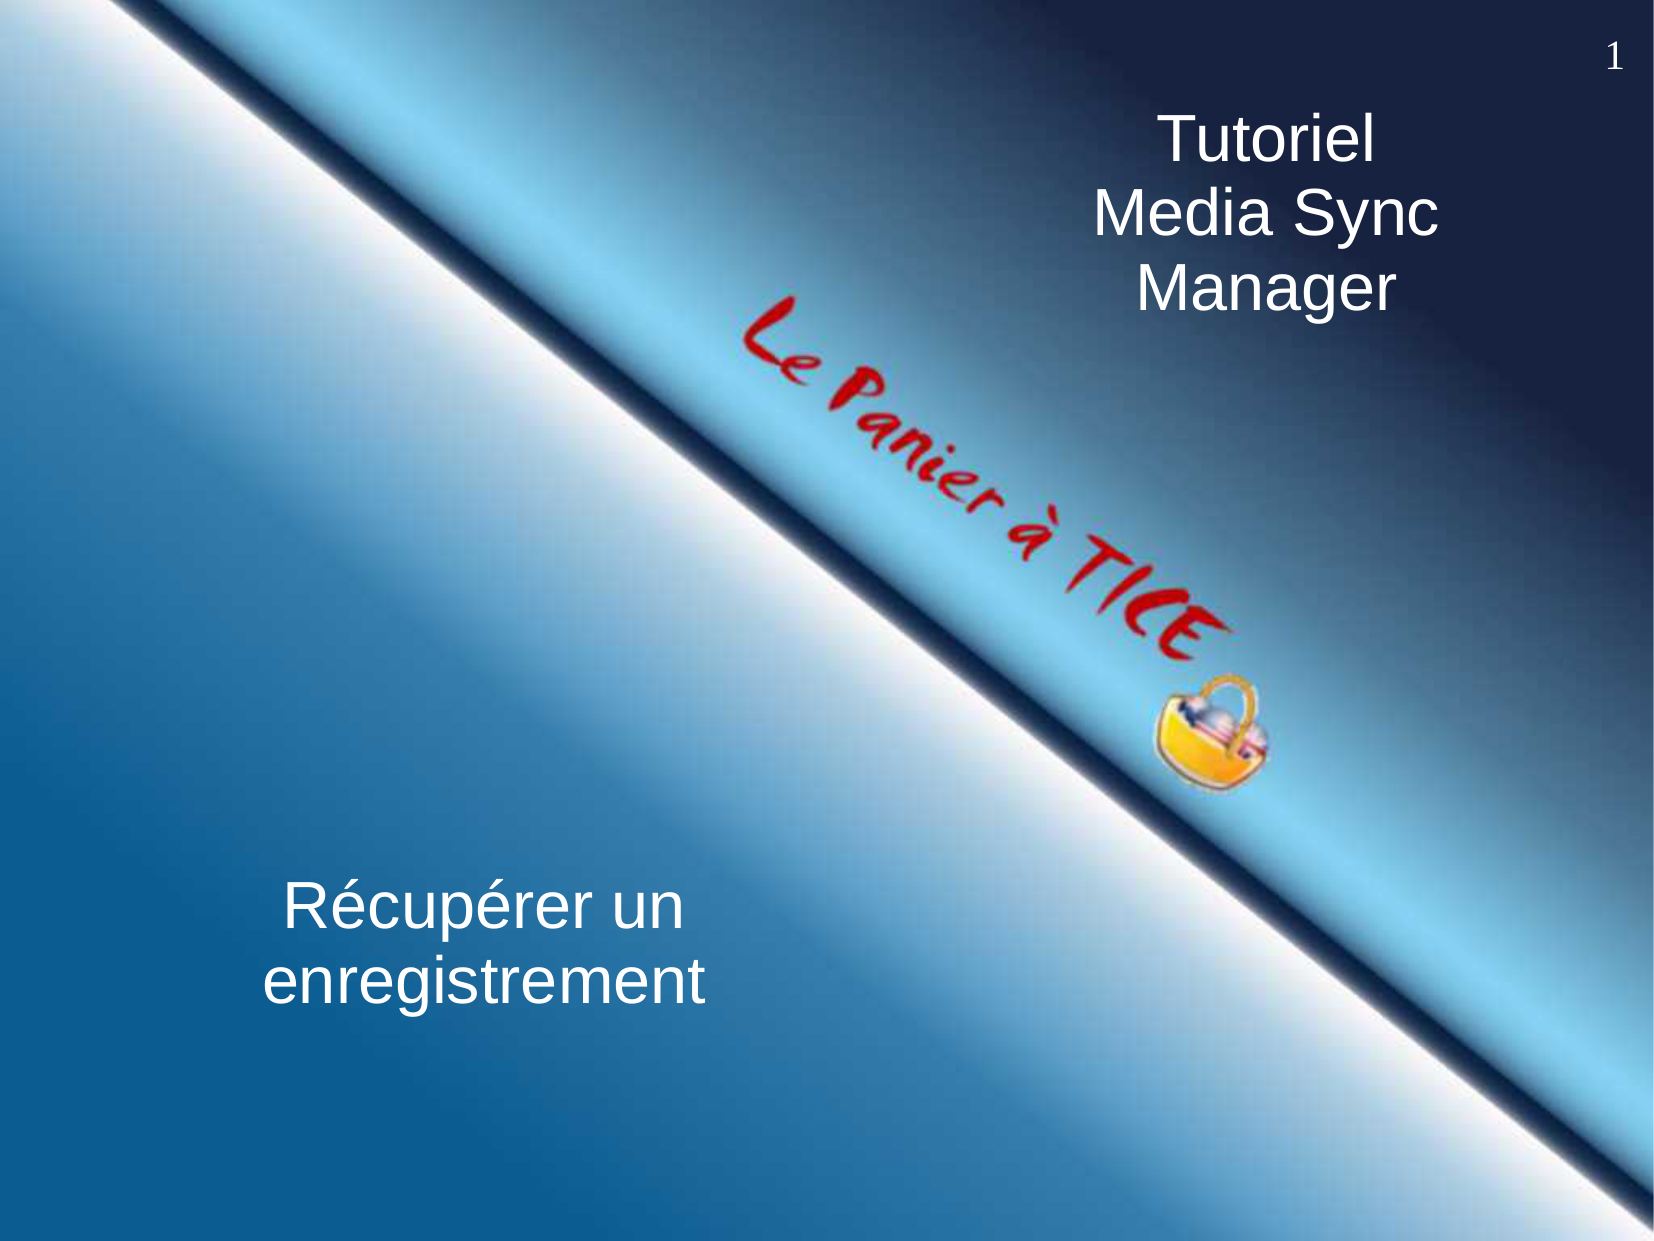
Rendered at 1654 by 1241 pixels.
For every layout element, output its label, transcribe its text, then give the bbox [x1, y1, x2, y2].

subtitle Récupérer un enregistrement [53, 840, 916, 1046]
picture [0, 0, 1654, 1241]
text_box Tutoriel Media Sync Manager [997, 100, 1536, 325]
